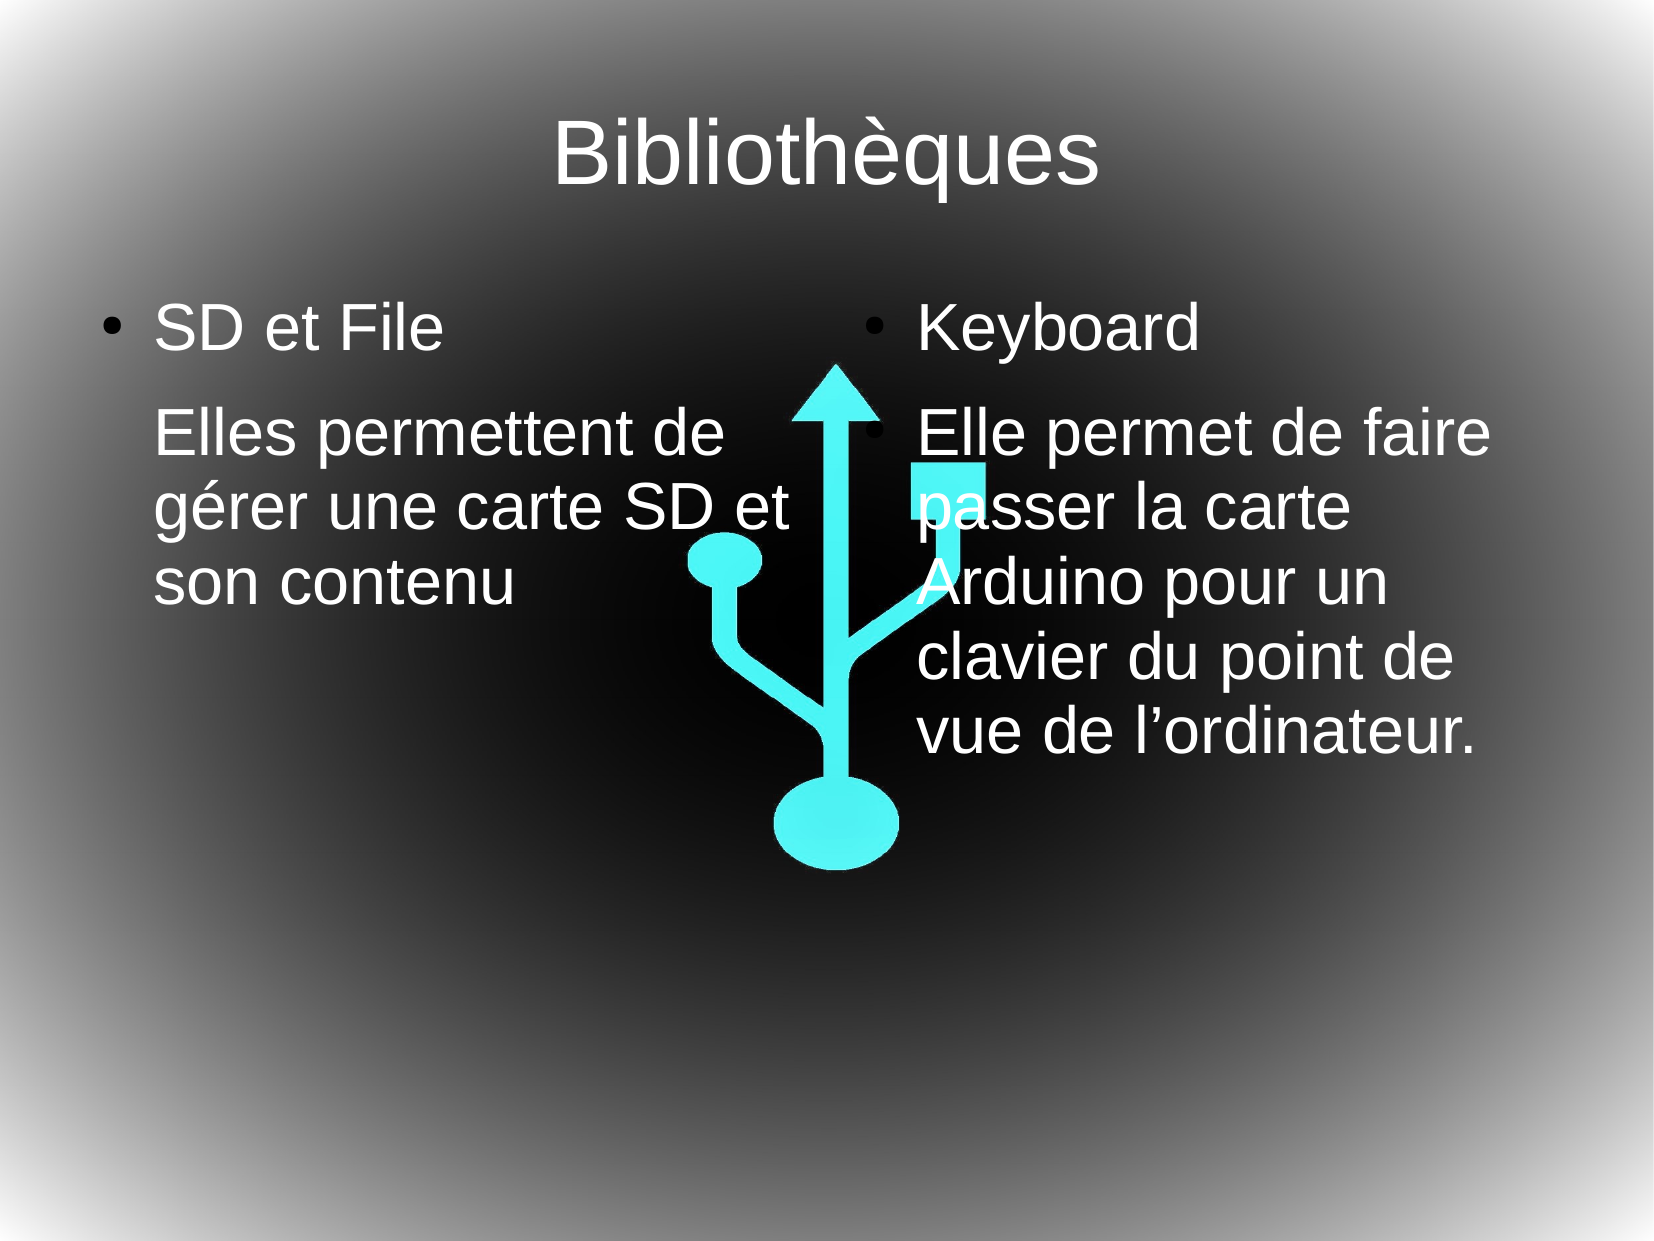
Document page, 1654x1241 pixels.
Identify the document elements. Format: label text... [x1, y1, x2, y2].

list SD et File Elles permettent de gérer une carte SD et son contenu [82, 290, 809, 1010]
list Keyboard Elle permet de faire passer la carte Arduino pour un clavier du point de vue de l’ordinateur. [845, 290, 1572, 1010]
picture [0, 0, 1654, 1241]
title Bibliothèques [82, 49, 1571, 257]
